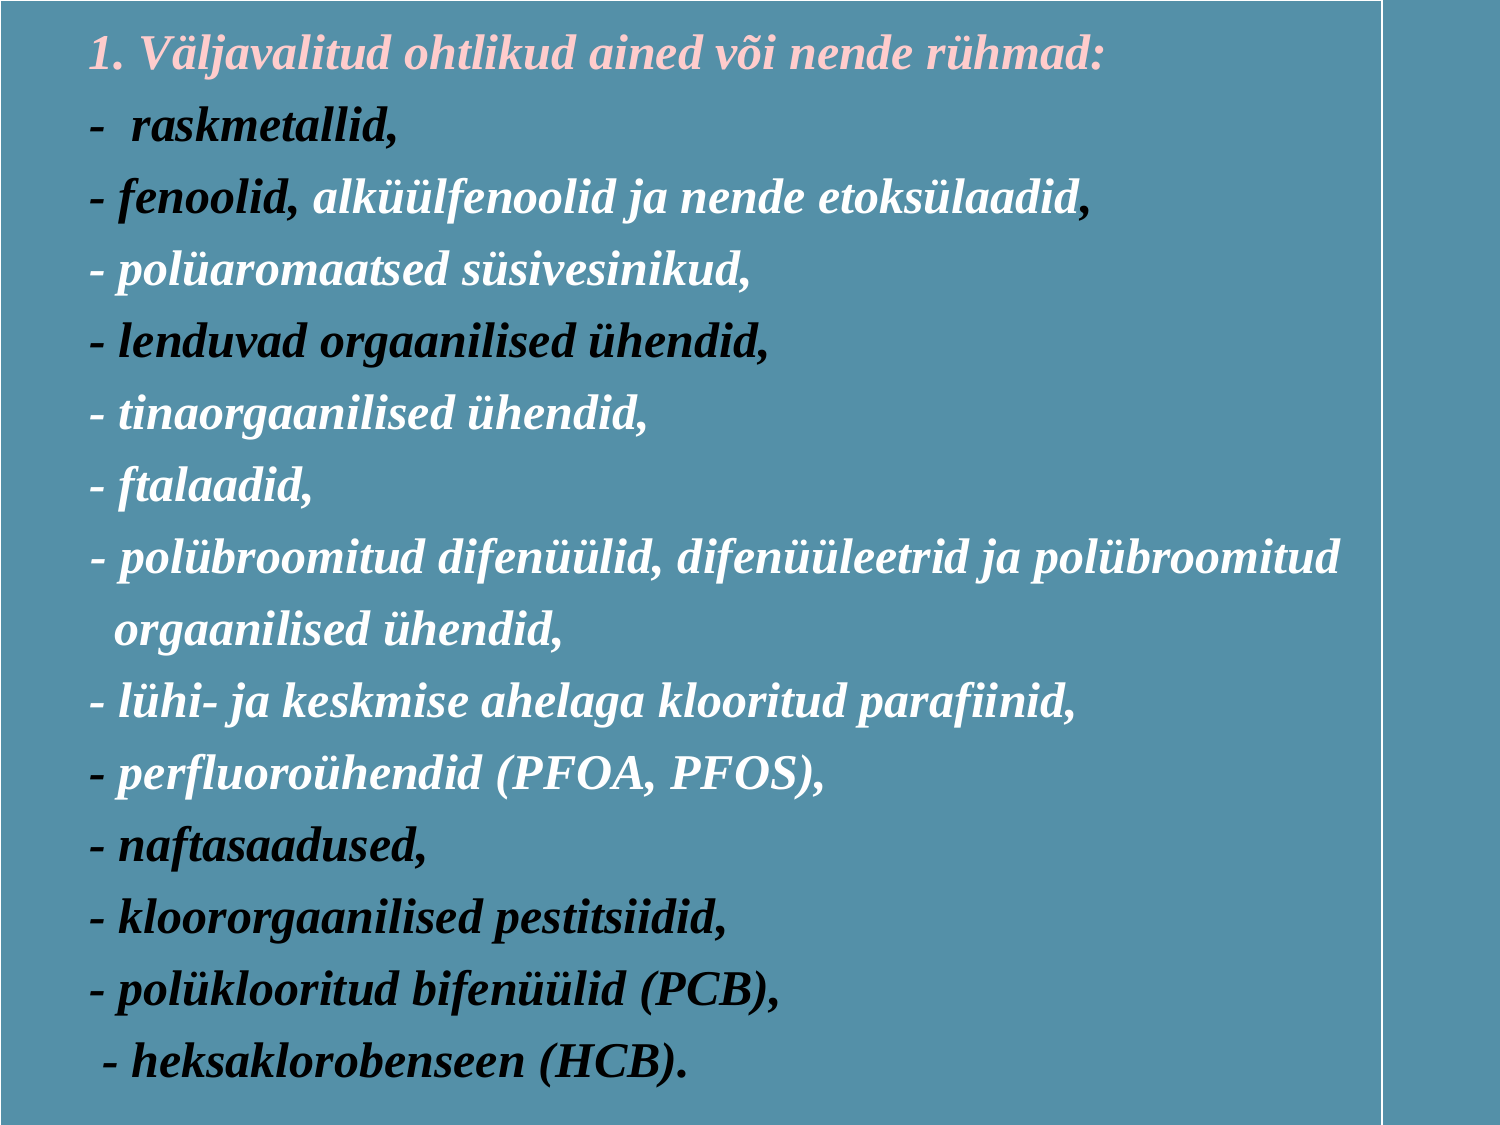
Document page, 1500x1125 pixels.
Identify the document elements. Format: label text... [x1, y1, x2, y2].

text_box 1. Väljavalitud ohtlikud ained või nende rühmad: - raskmetallid, - fenoolid, alküülfenoolid ja nende etoksülaadid, - polüaromaatsed süsivesinikud, - lenduvad orgaanilised ühendid, - tinaorgaanilised ühendid, - ftalaadid, - polübroomitud difenüülid, difenüüleetrid ja polübroomitud orgaanilised ühendid, - lühi- ja keskmise ahelaga klooritud parafiinid, - perfluoroühendid (PFOA, PFOS), - naftasaadused, - kloororgaanilised pestitsiidid, - polüklooritud bifenüülid (PCB), - heksaklorobenseen (HCB). [0, 0, 1383, 1125]
